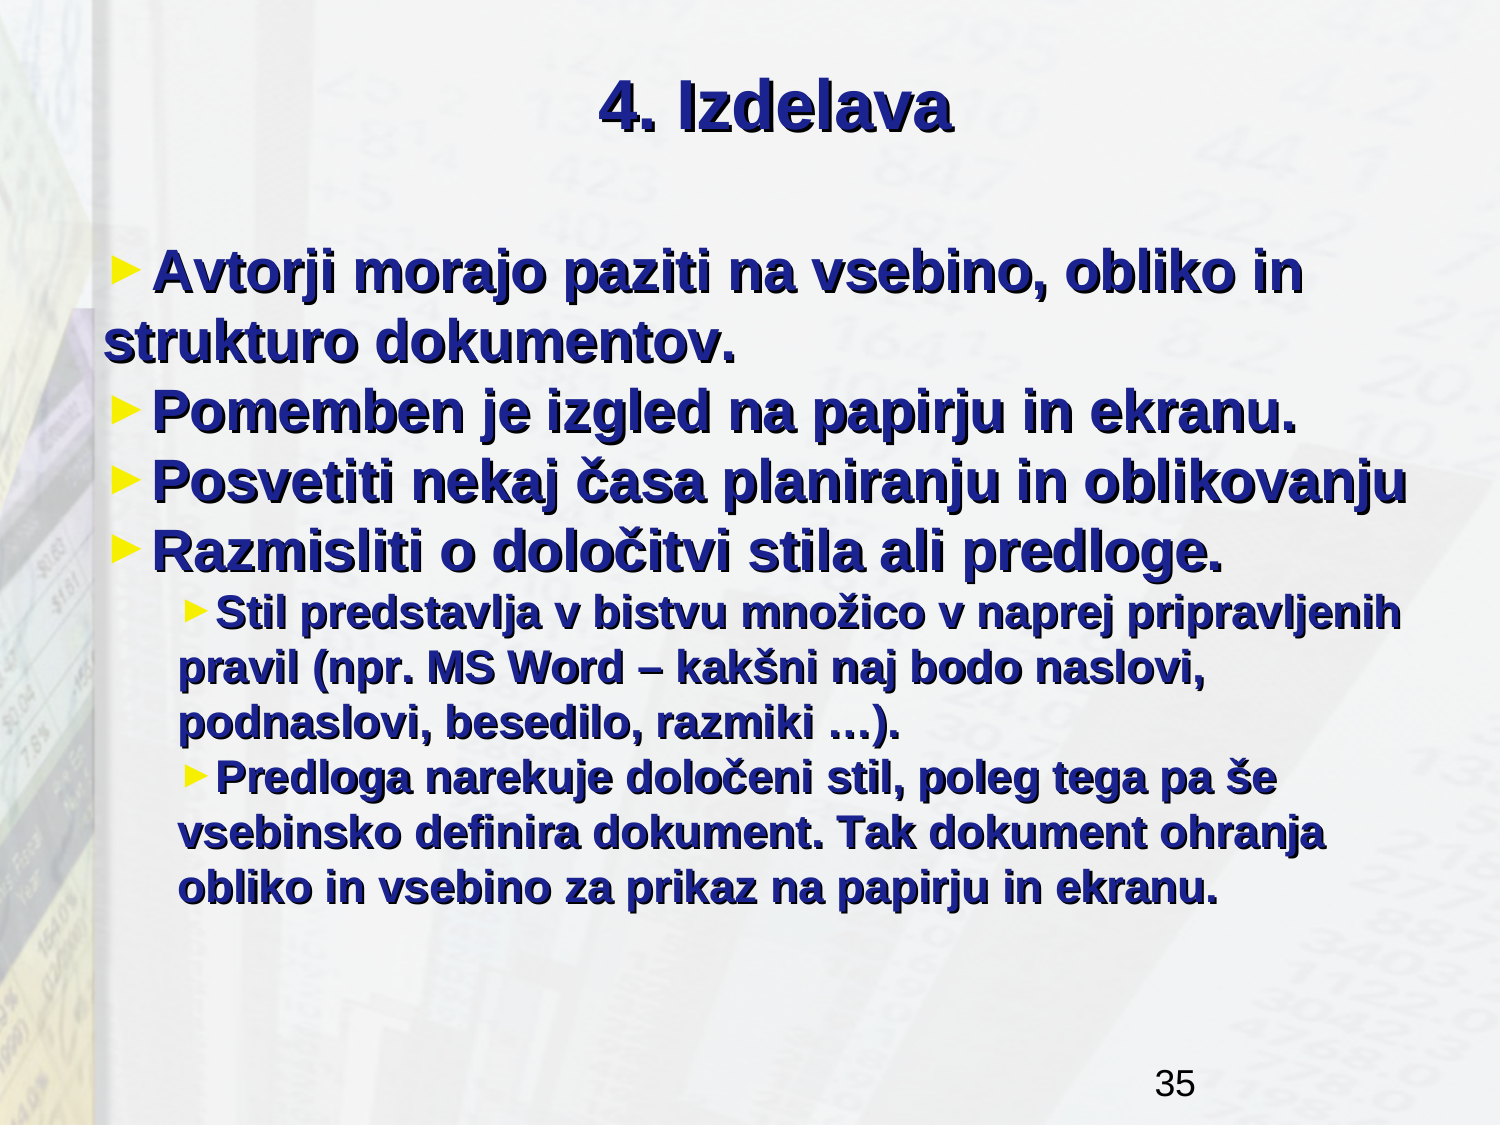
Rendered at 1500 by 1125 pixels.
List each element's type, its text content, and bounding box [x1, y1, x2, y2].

picture [0, 0, 1500, 1125]
title 4. Izdelava [100, 7, 1451, 195]
list Avtorji morajo paziti na vsebino, obliko in strukturo dokumentov. Pomemben je izgled na papirju in ekranu. Posvetiti nekaj časa planiranju in oblikovanju Razmisliti o določitvi stila ali predloge. Stil predstavlja v bistvu množico v naprej pripravljenih pravil (npr. MS Word – kakšni naj bodo naslovi, podnaslovi, besedilo, razmiki …). Predloga narekuje določeni stil, poleg tega pa še vsebinsko definira dokument. Tak dokument ohranja obliko in vsebino za prikaz na papirju in ekranu. [87, 224, 1435, 1075]
